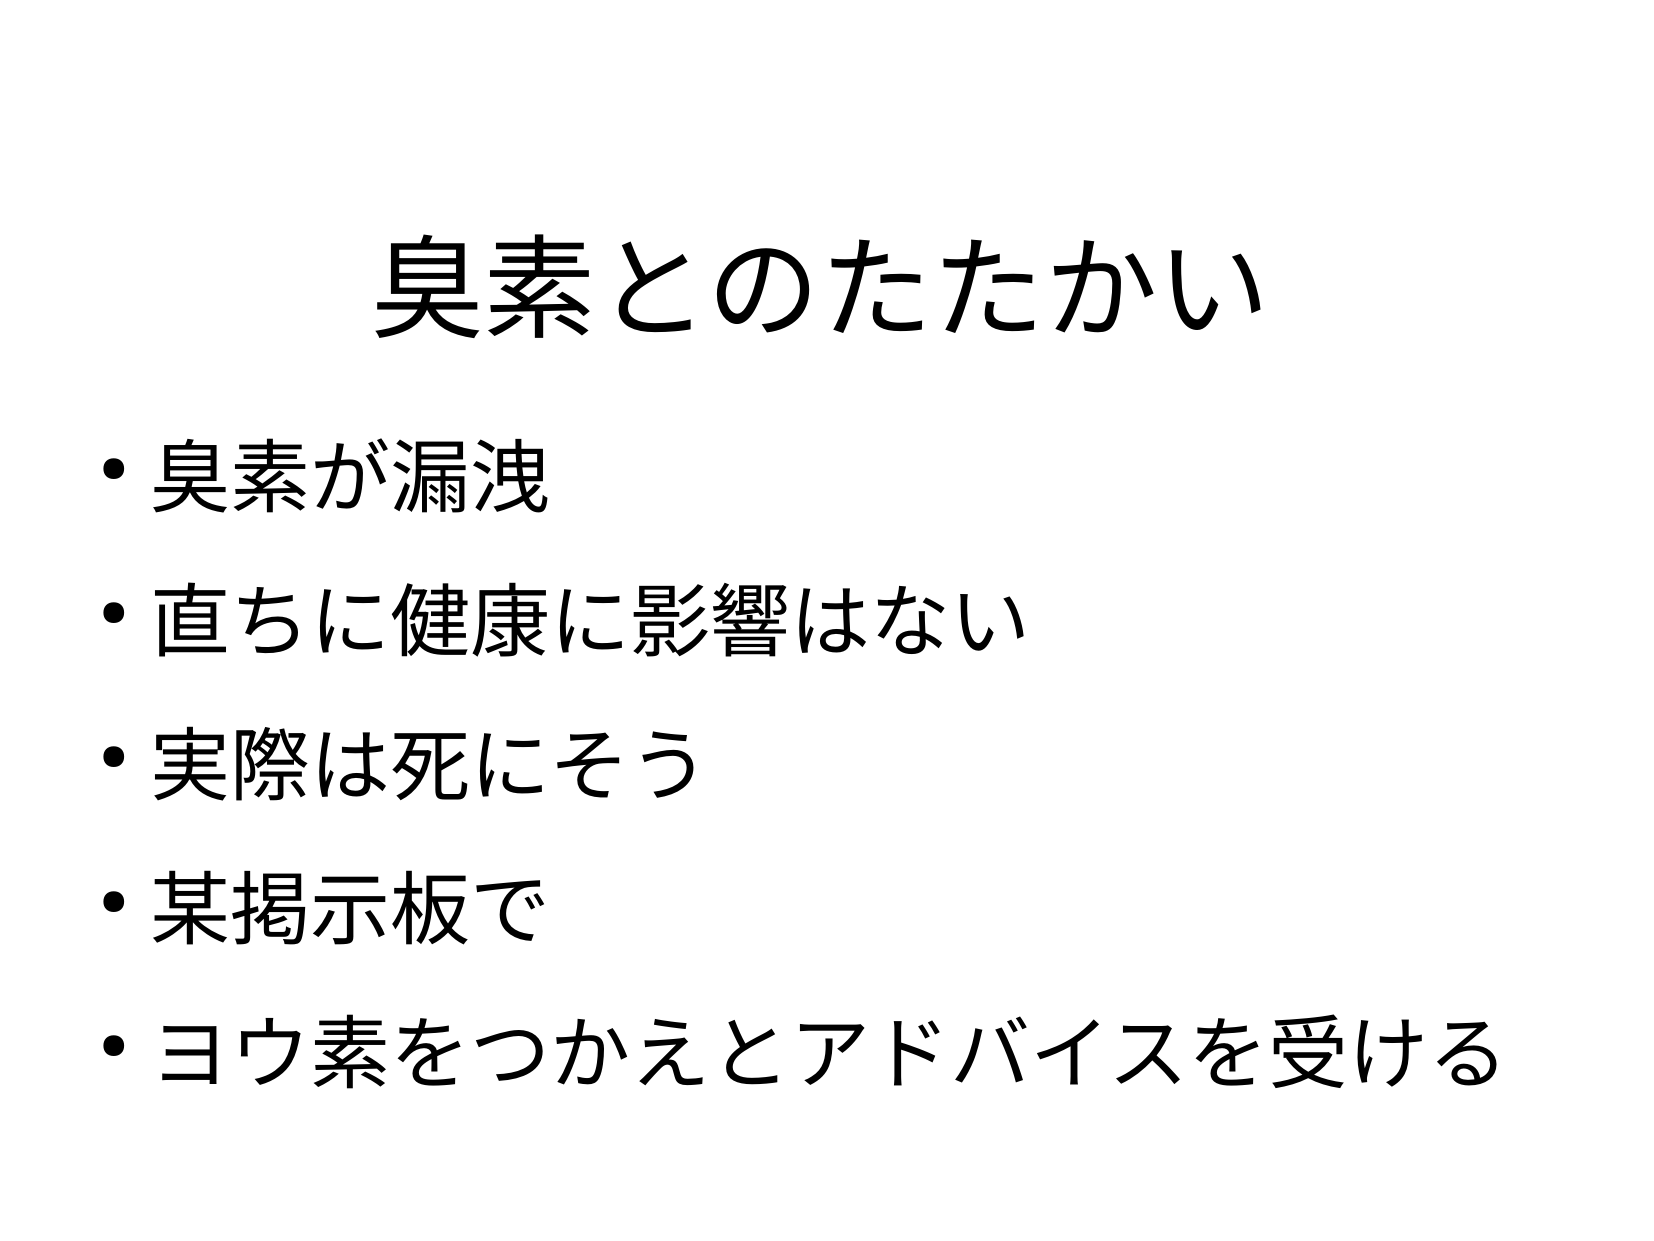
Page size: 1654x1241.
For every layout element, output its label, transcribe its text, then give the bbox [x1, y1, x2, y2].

title 臭素とのたたかい [76, 176, 1565, 384]
list 臭素が漏洩 直ちに健康に影響はない 実際は死にそう 某掲示板で ヨウ素をつかえとアドバイスを受ける [82, 413, 1571, 1109]
